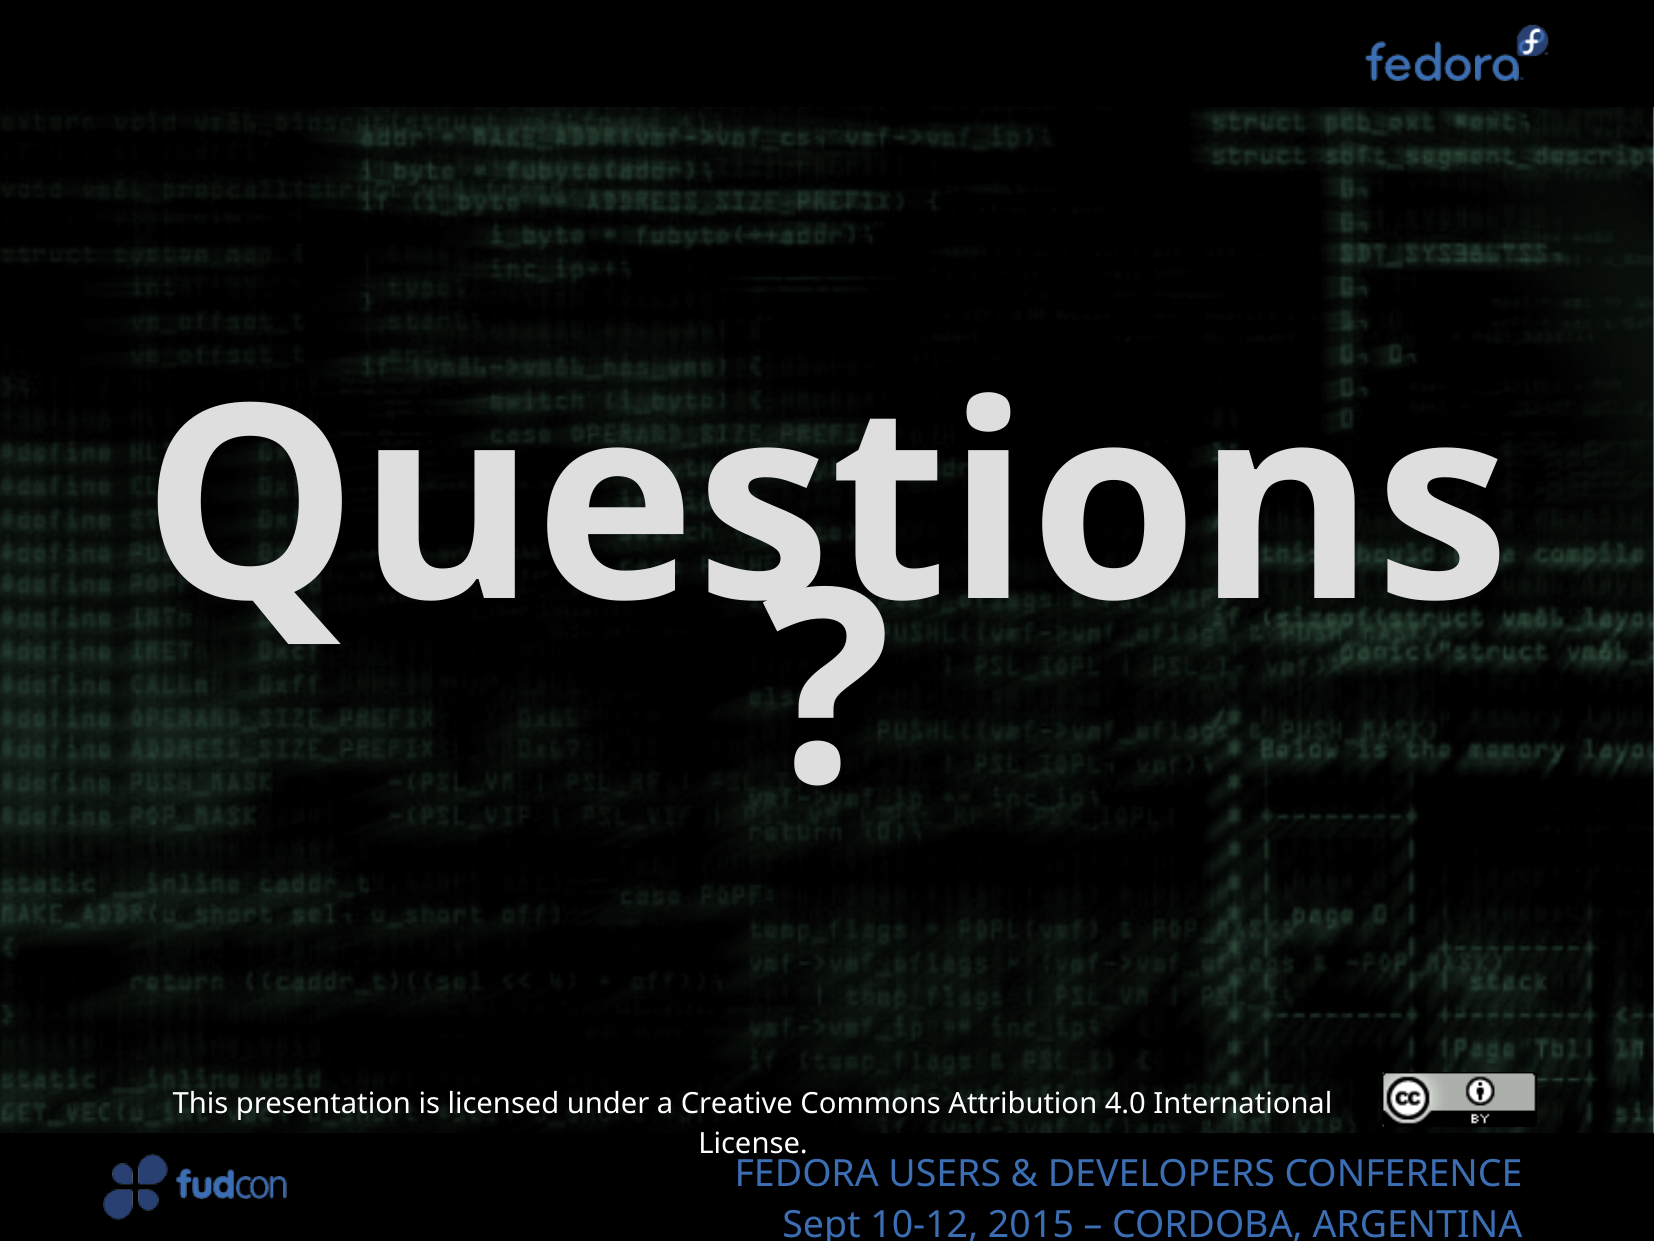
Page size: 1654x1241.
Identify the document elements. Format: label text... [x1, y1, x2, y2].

text_box Questions? [64, 443, 1589, 797]
picture [0, 0, 1654, 1241]
text_box This presentation is licensed under a Creative Commons Attribution 4.0 International License. [117, 1075, 1389, 1130]
